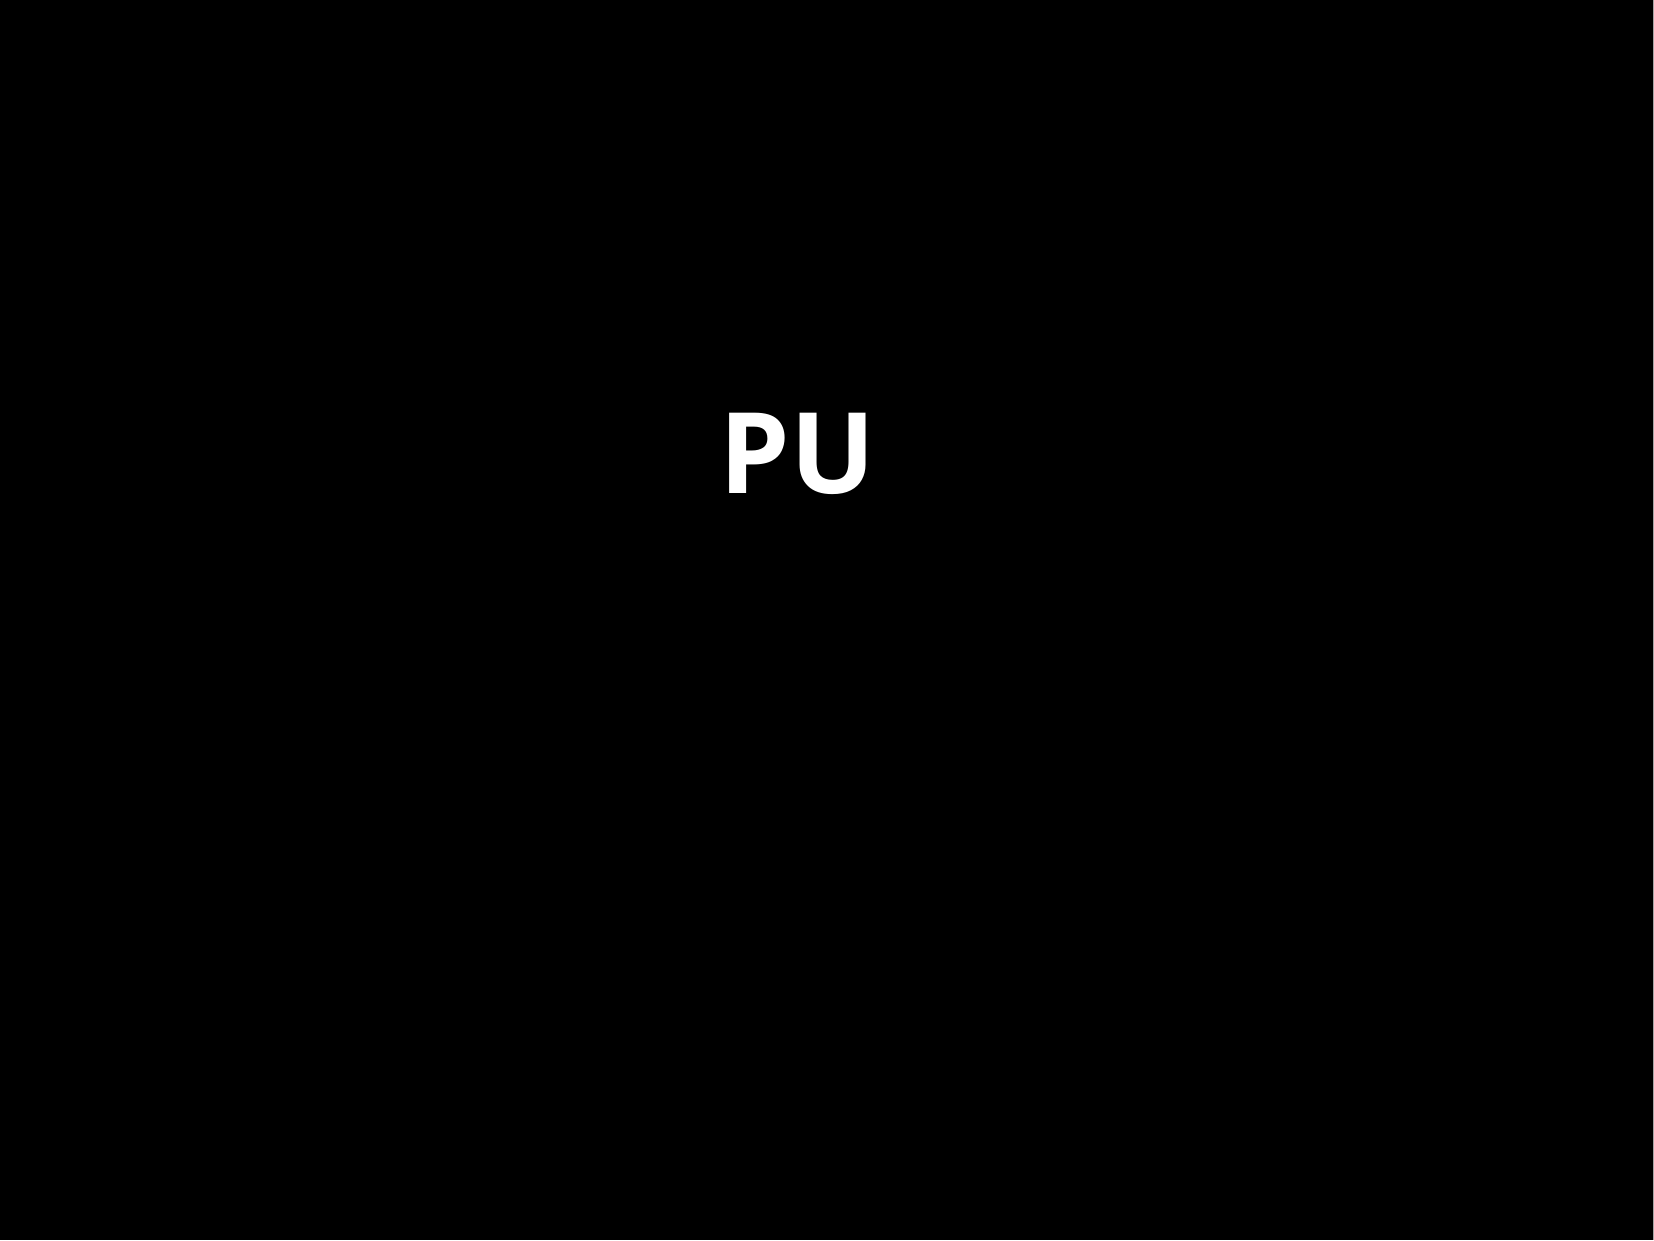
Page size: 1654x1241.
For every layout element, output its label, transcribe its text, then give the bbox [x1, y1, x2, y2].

text_box PU [88, 88, 1507, 975]
